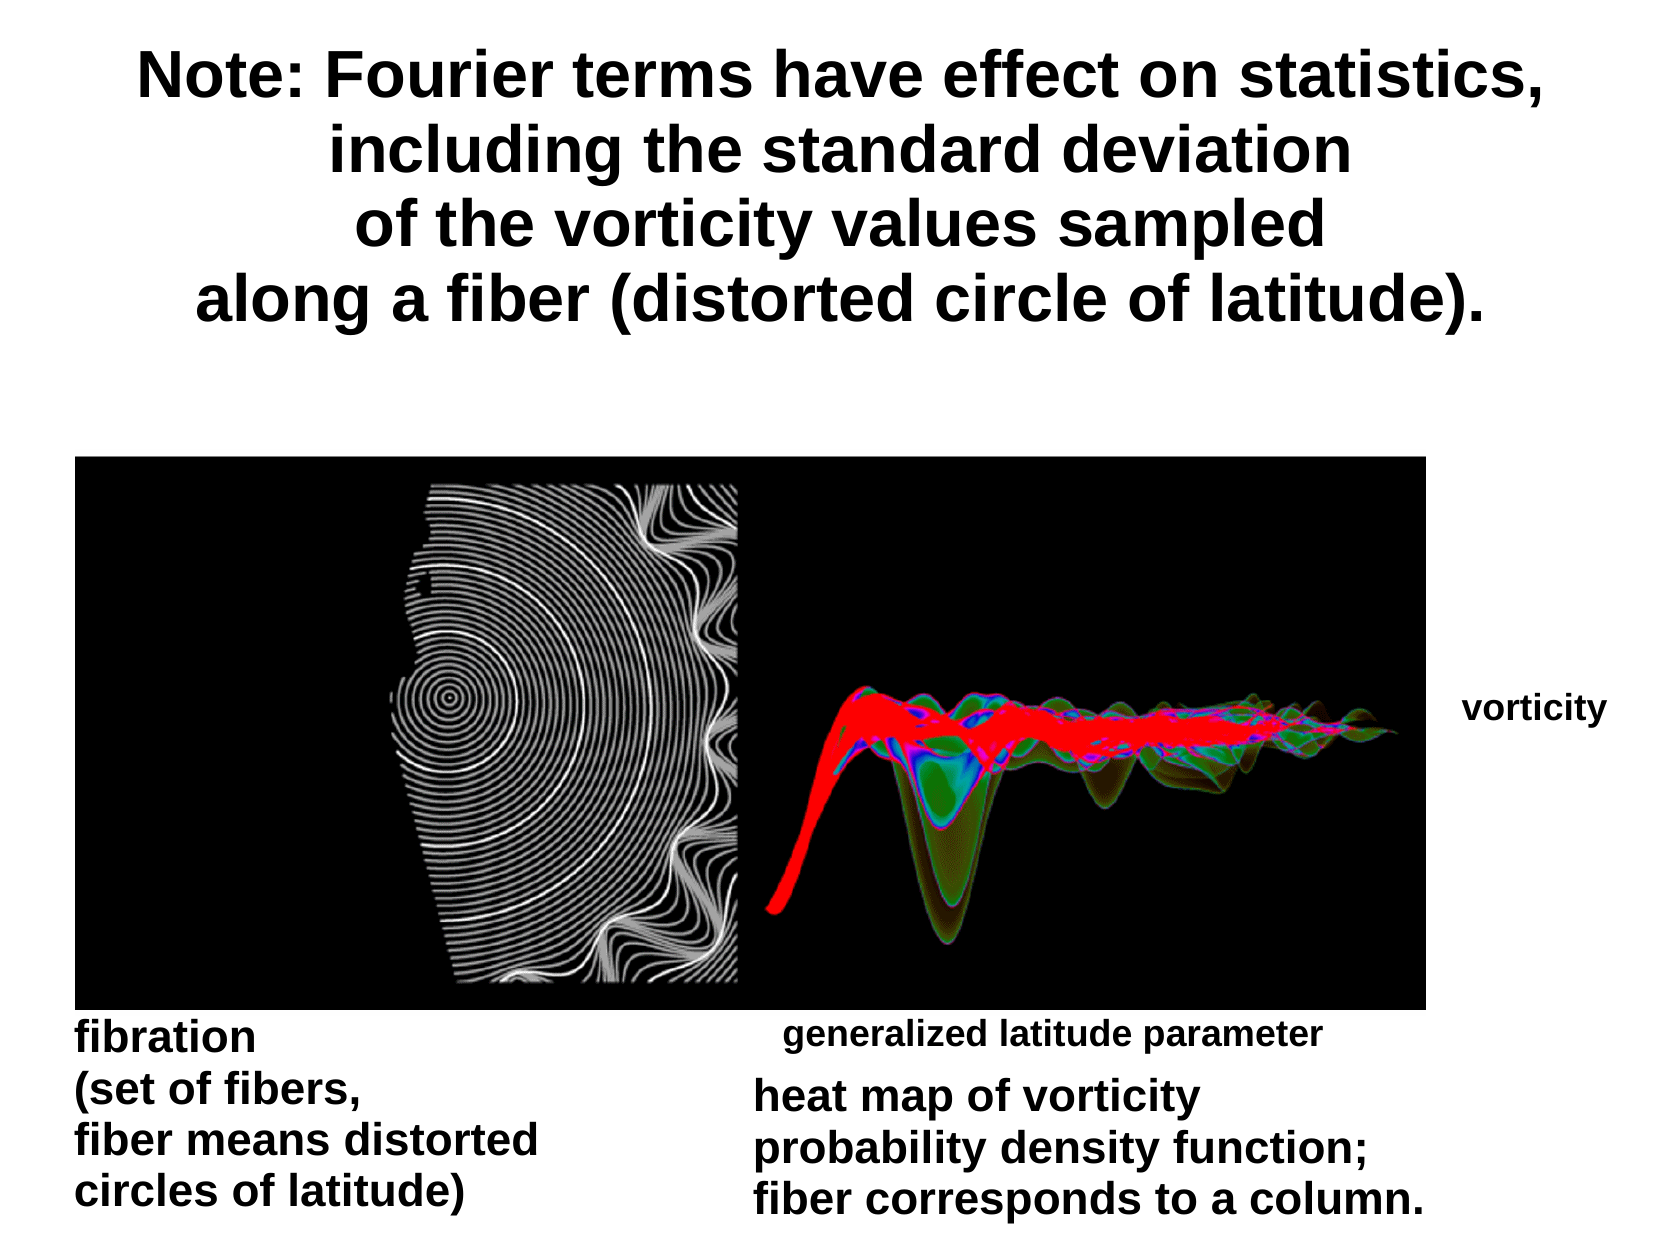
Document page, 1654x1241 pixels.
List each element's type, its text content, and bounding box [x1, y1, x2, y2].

text_box fibration (set of fibers, fiber means distorted circles of latitude) [59, 1003, 739, 1228]
picture [75, 449, 1426, 1016]
text_box generalized latitude parameter [767, 1004, 1359, 1063]
text_box heat map of vorticity probability density function; fiber corresponds to a column. [738, 1062, 1506, 1235]
text_box vorticity [1446, 679, 1625, 739]
text_box Note: Fourier terms have effect on statistics, including the standard deviation of the vorticity values sampled along a fiber (distorted circle of latitude). [59, 29, 1625, 344]
